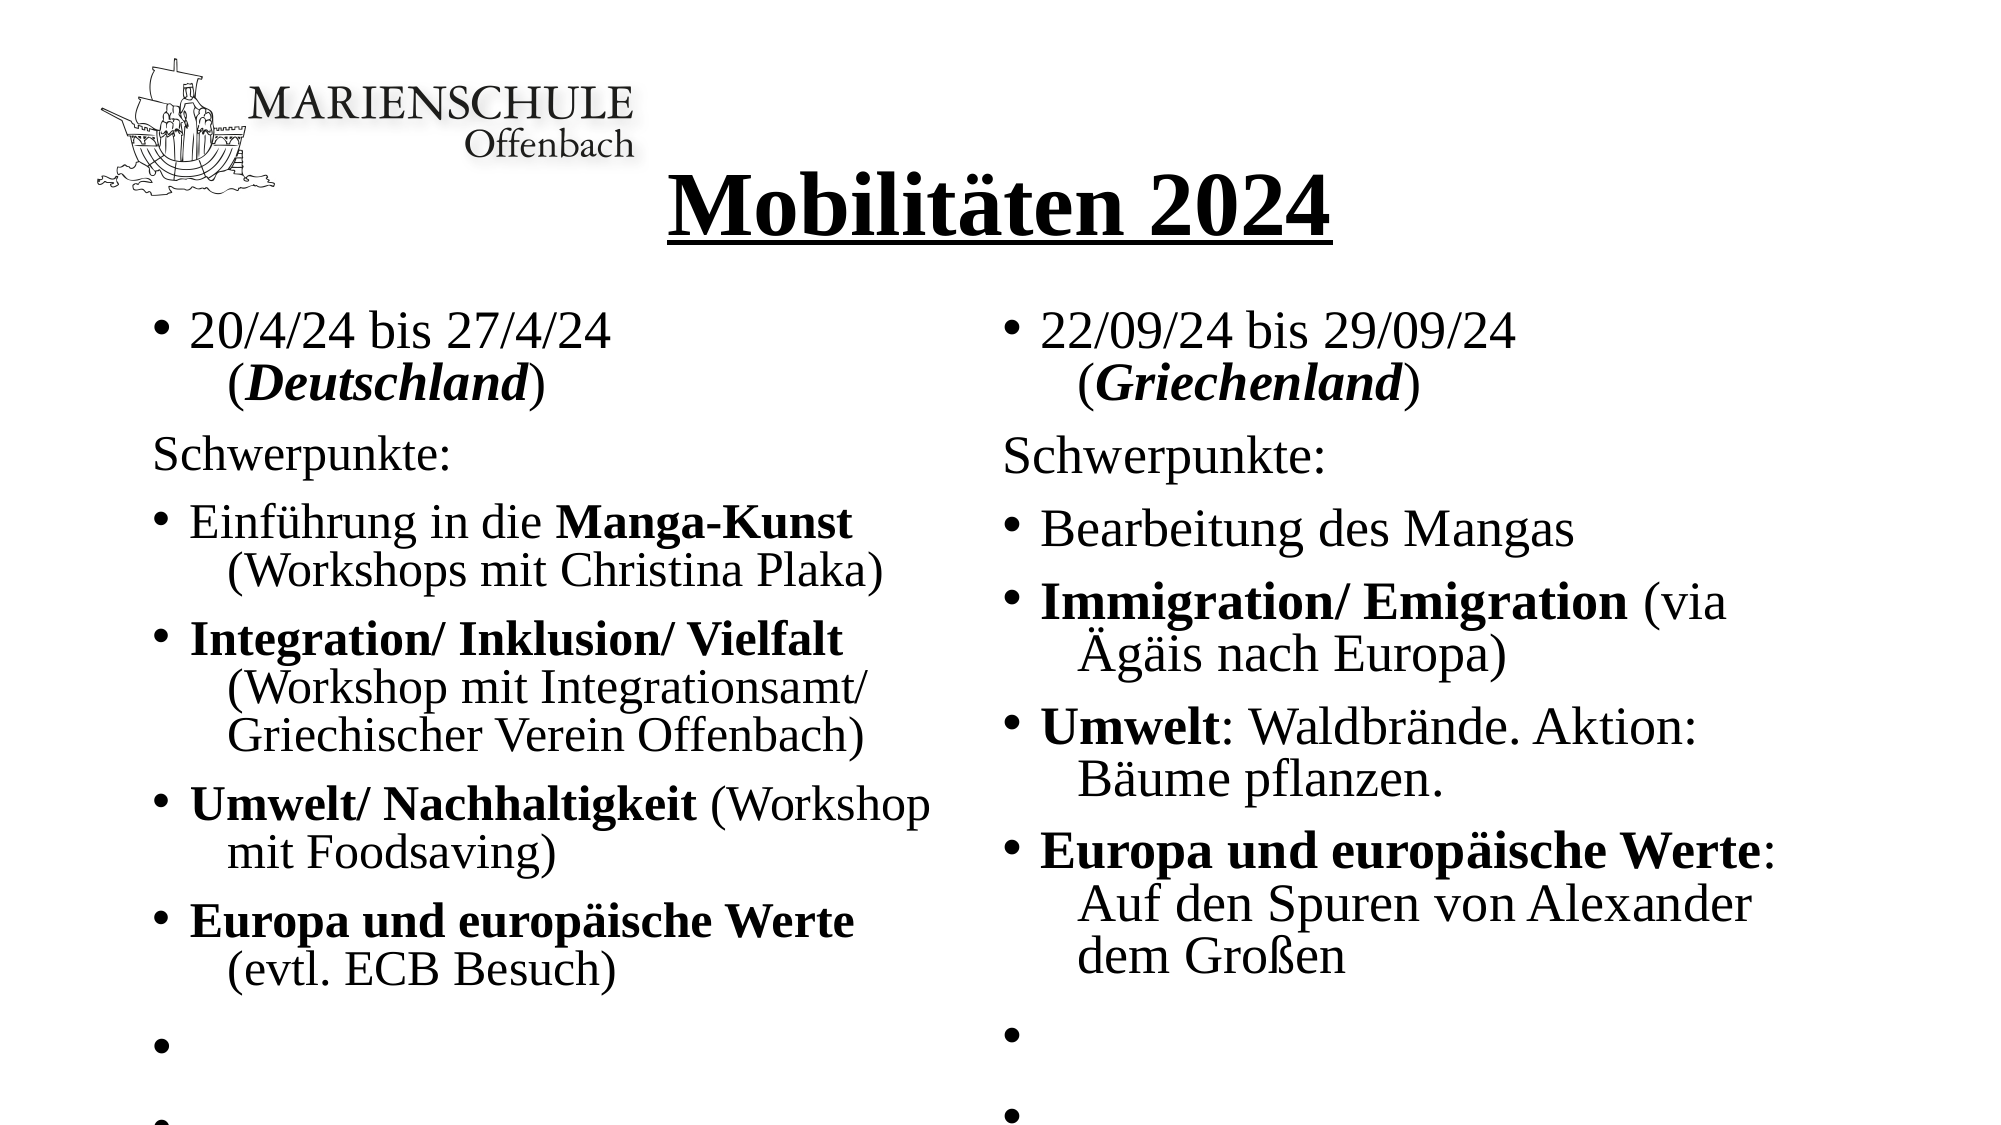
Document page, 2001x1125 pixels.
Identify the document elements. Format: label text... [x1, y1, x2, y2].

list 20/4/24 bis 27/4/24 (Deutschland) Schwerpunkte: Einführung in die Manga-Kunst (Workshops mit Christina Plaka) Integration/ Inklusion/ Vielfalt (Workshop mit Integrationsamt/ Griechischer Verein Offenbach) Umwelt/ Nachhaltigkeit (Workshop mit Foodsaving) Europa und europäische Werte (evtl. ECB Besuch) [137, 299, 987, 1014]
picture [96, 58, 650, 196]
title Mobilitäten 2024 [137, 133, 1863, 278]
list 22/09/24 bis 29/09/24 (Griechenland) Schwerpunkte: Bearbeitung des Mangas Immigration/ Emigration (via Ägäis nach Europa) Umwelt: Waldbrände. Aktion: Bäume pflanzen. Europa und europäische Werte: Auf den Spuren von Alexander dem Großen [987, 299, 1838, 1014]
